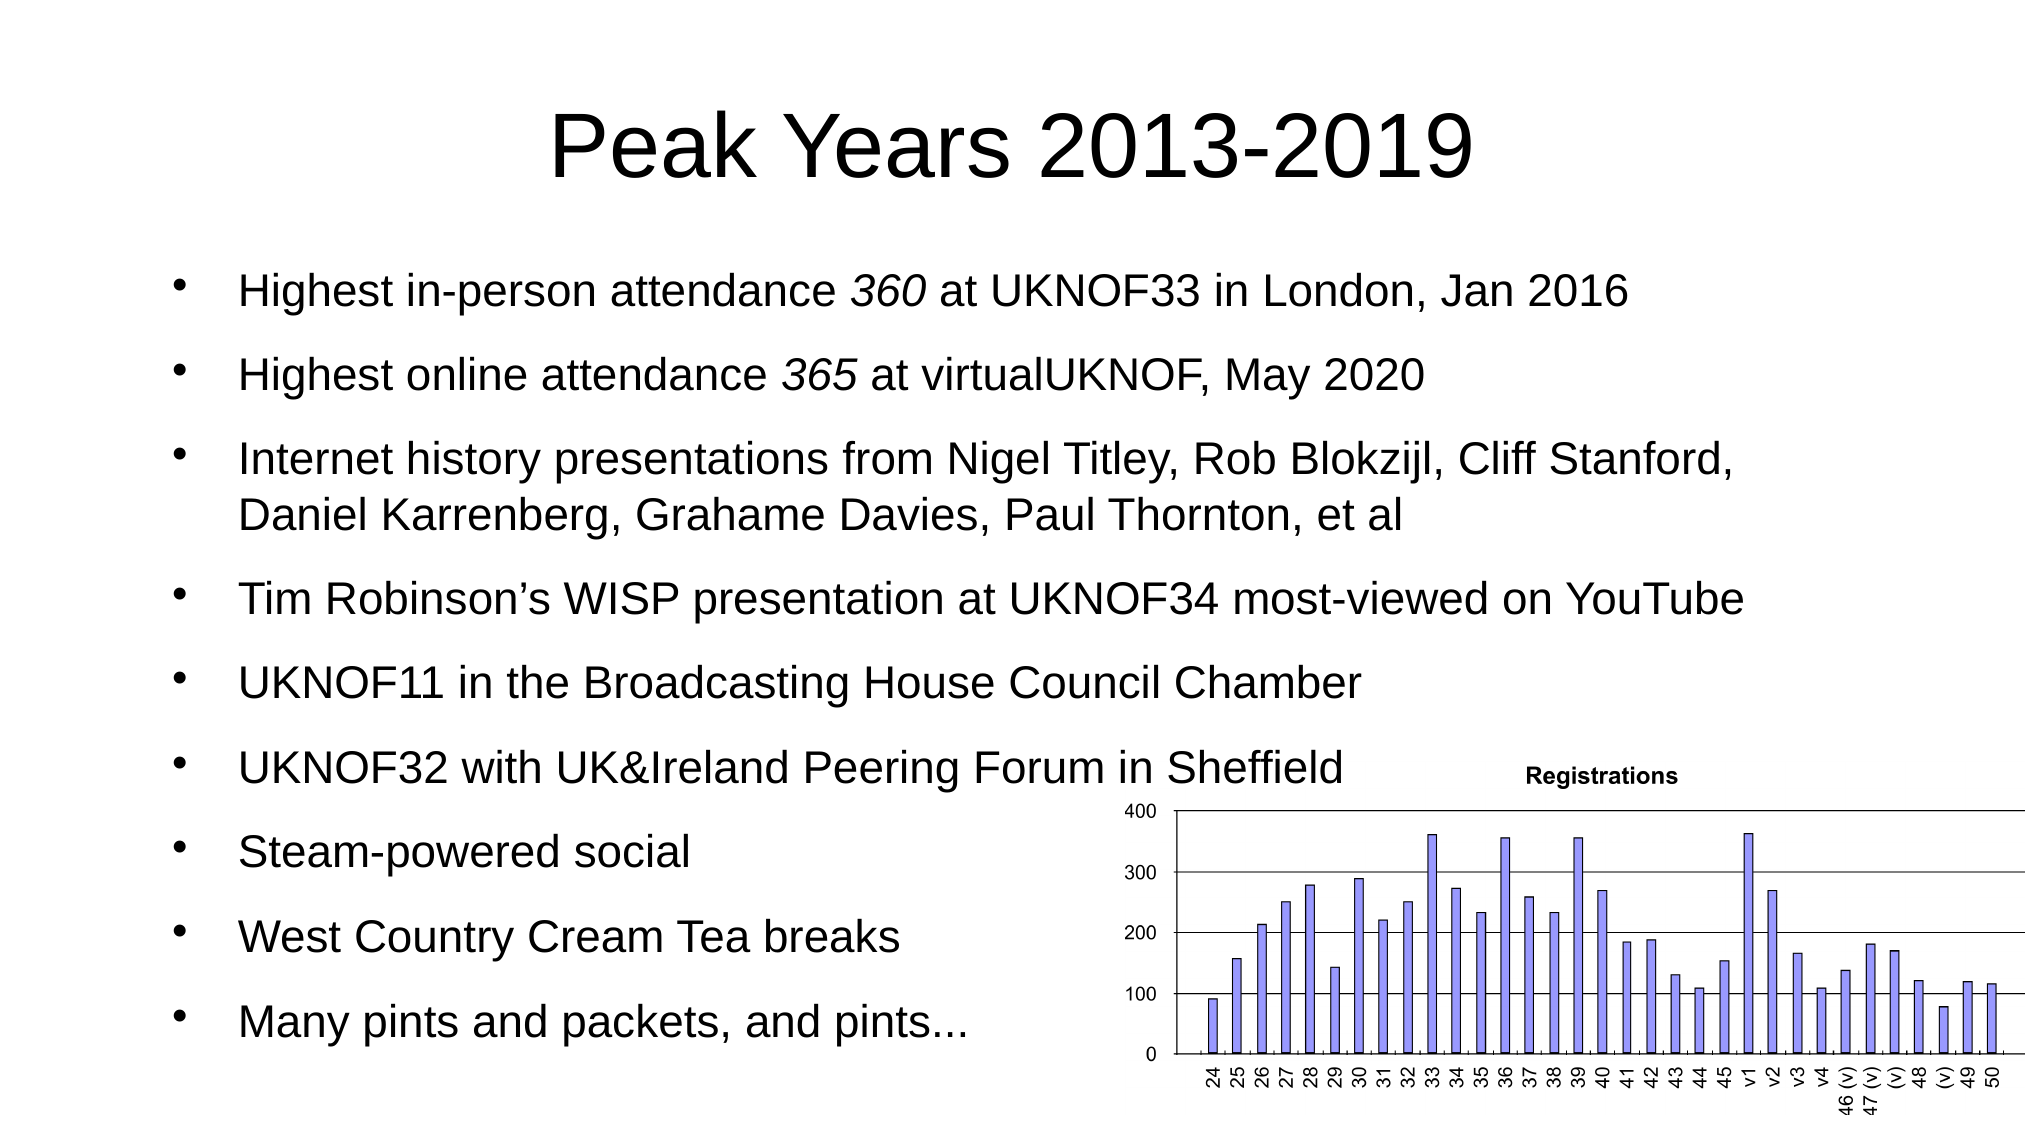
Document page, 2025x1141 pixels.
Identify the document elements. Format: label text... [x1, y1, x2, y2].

list Highest in-person attendance 360 at UKNOF33 in London, Jan 2016 Highest online attendance 365 at virtualUKNOF, May 2020 Internet history presentations from Nigel Titley, Rob Blokzijl, Cliff Stanford, Daniel Karrenberg, Grahame Davies, Paul Thornton, et al Tim Robinson’s WISP presentation at UKNOF34 most-viewed on YouTube UKNOF11 in the Broadcasting House Council Chamber UKNOF32 with UK&Ireland Peering Forum in Sheffield Steam-powered social West Country Cream Tea breaks Many pints and packets, and pints... [154, 260, 1871, 922]
picture [1125, 761, 2025, 1115]
title Peak Years 2013-2019 [348, 45, 1677, 236]
